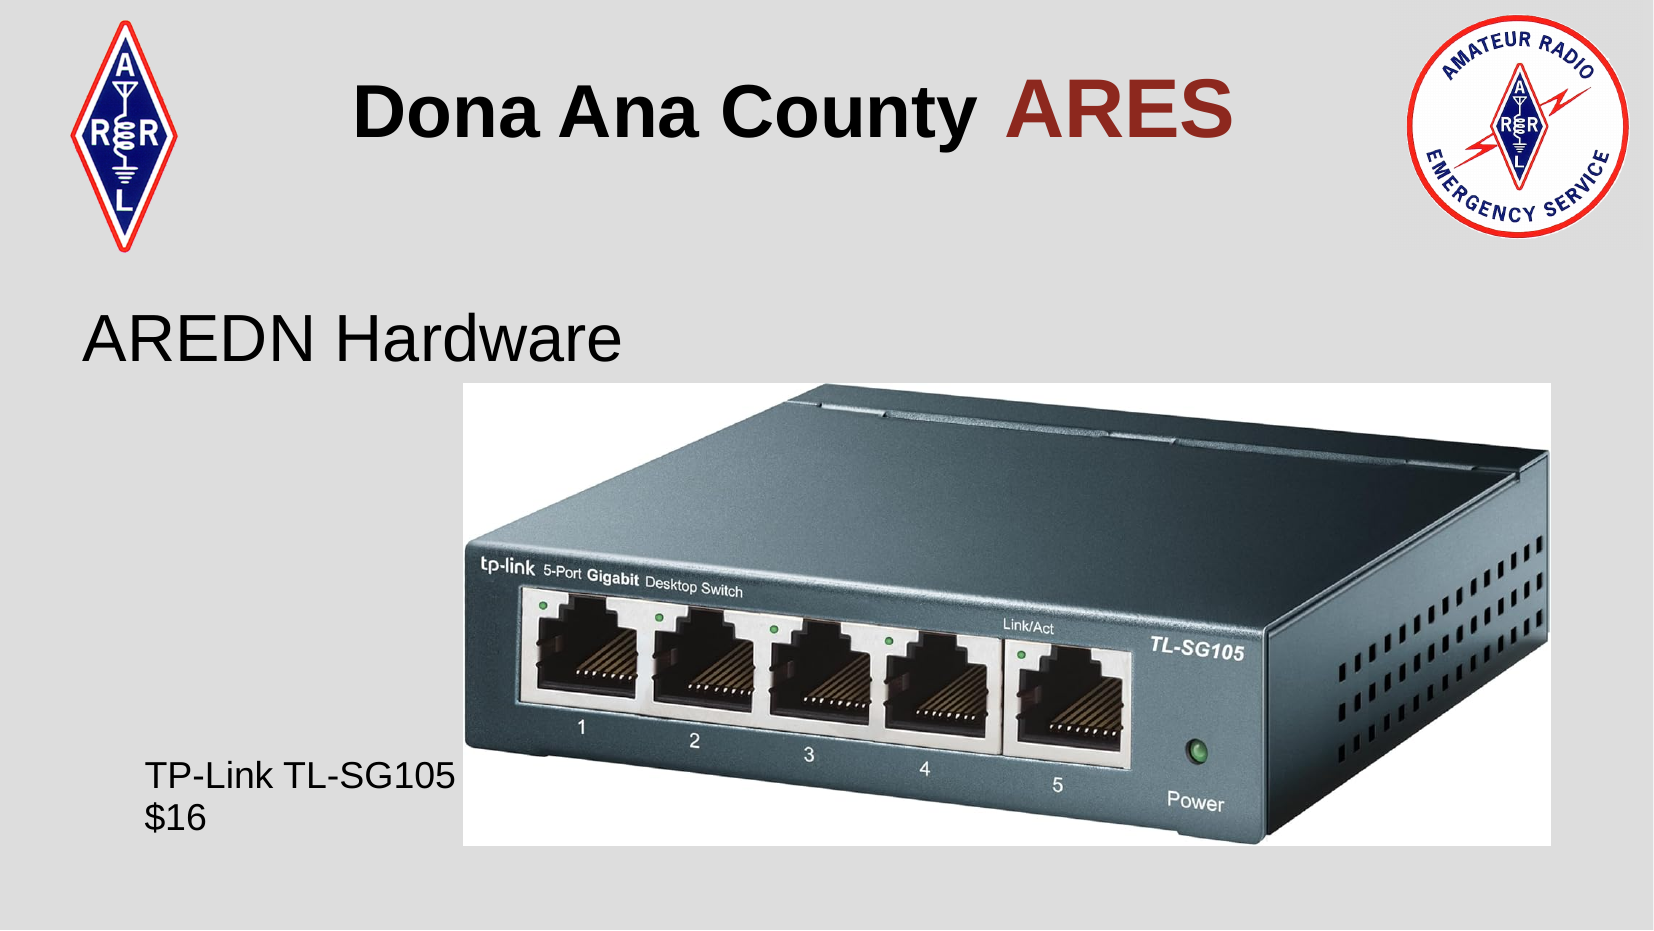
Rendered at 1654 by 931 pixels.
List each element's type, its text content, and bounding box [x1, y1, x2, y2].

picture [463, 383, 1551, 846]
subtitle AREDN Hardware [82, 300, 1584, 877]
picture [38, 9, 209, 265]
text_box TP-Link TL-SG105 $16 [129, 747, 463, 846]
title Dona Ana County ARES [209, 21, 1390, 190]
picture [1390, 0, 1643, 250]
